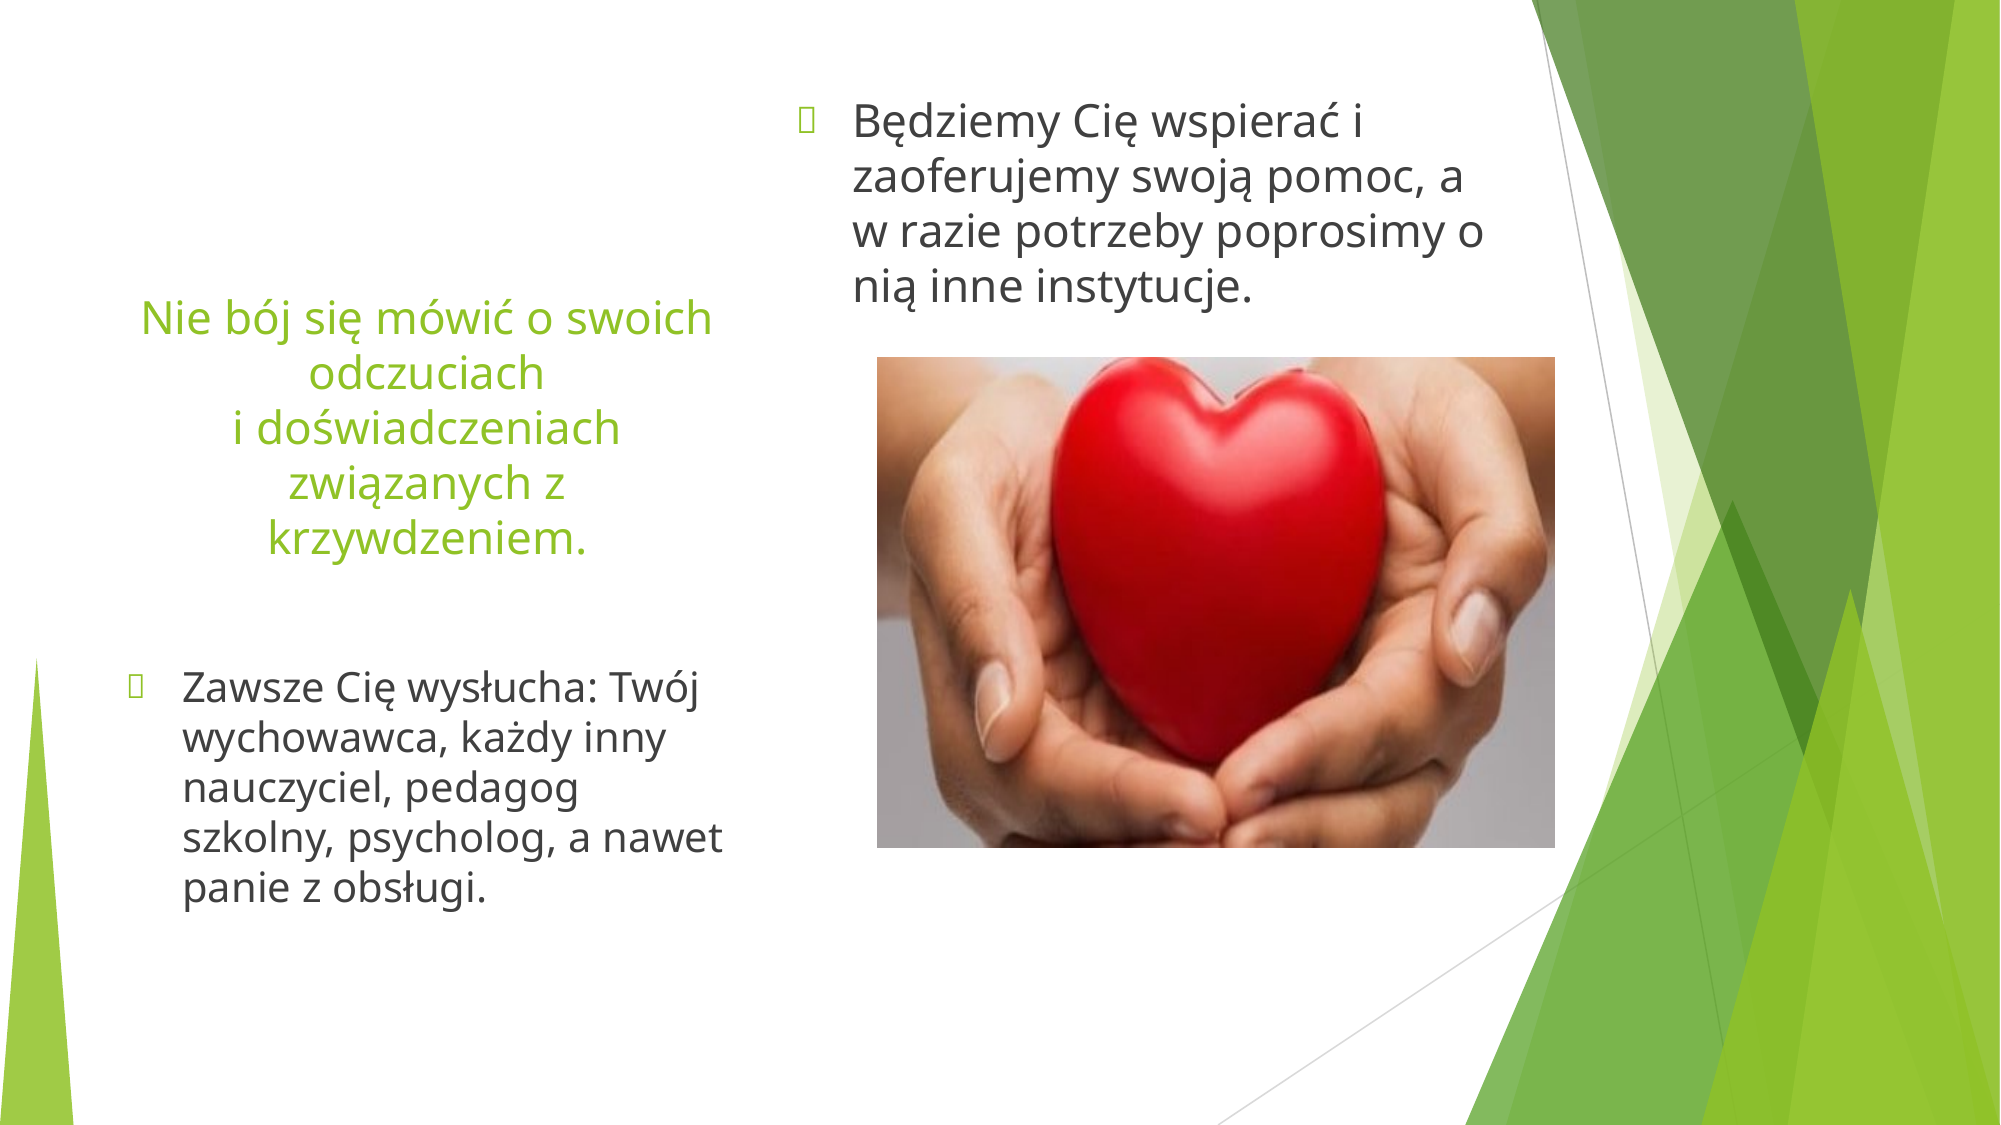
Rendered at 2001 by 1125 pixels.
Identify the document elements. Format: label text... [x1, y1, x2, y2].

list Będziemy Cię wspierać i zaoferujemy swoją pomoc, a w razie potrzeby poprosimy o nią inne instytucje. [780, 84, 1522, 991]
title Nie bój się mówić o swoich odczuciach i doświadczeniach związanych z krzywdzeniem. [111, 281, 744, 455]
list Zawsze Cię wysłucha: Twój wychowawca, każdy inny nauczyciel, pedagog szkolny, psycholog, a nawet panie z obsługi. [111, 455, 744, 880]
picture [877, 357, 1555, 848]
